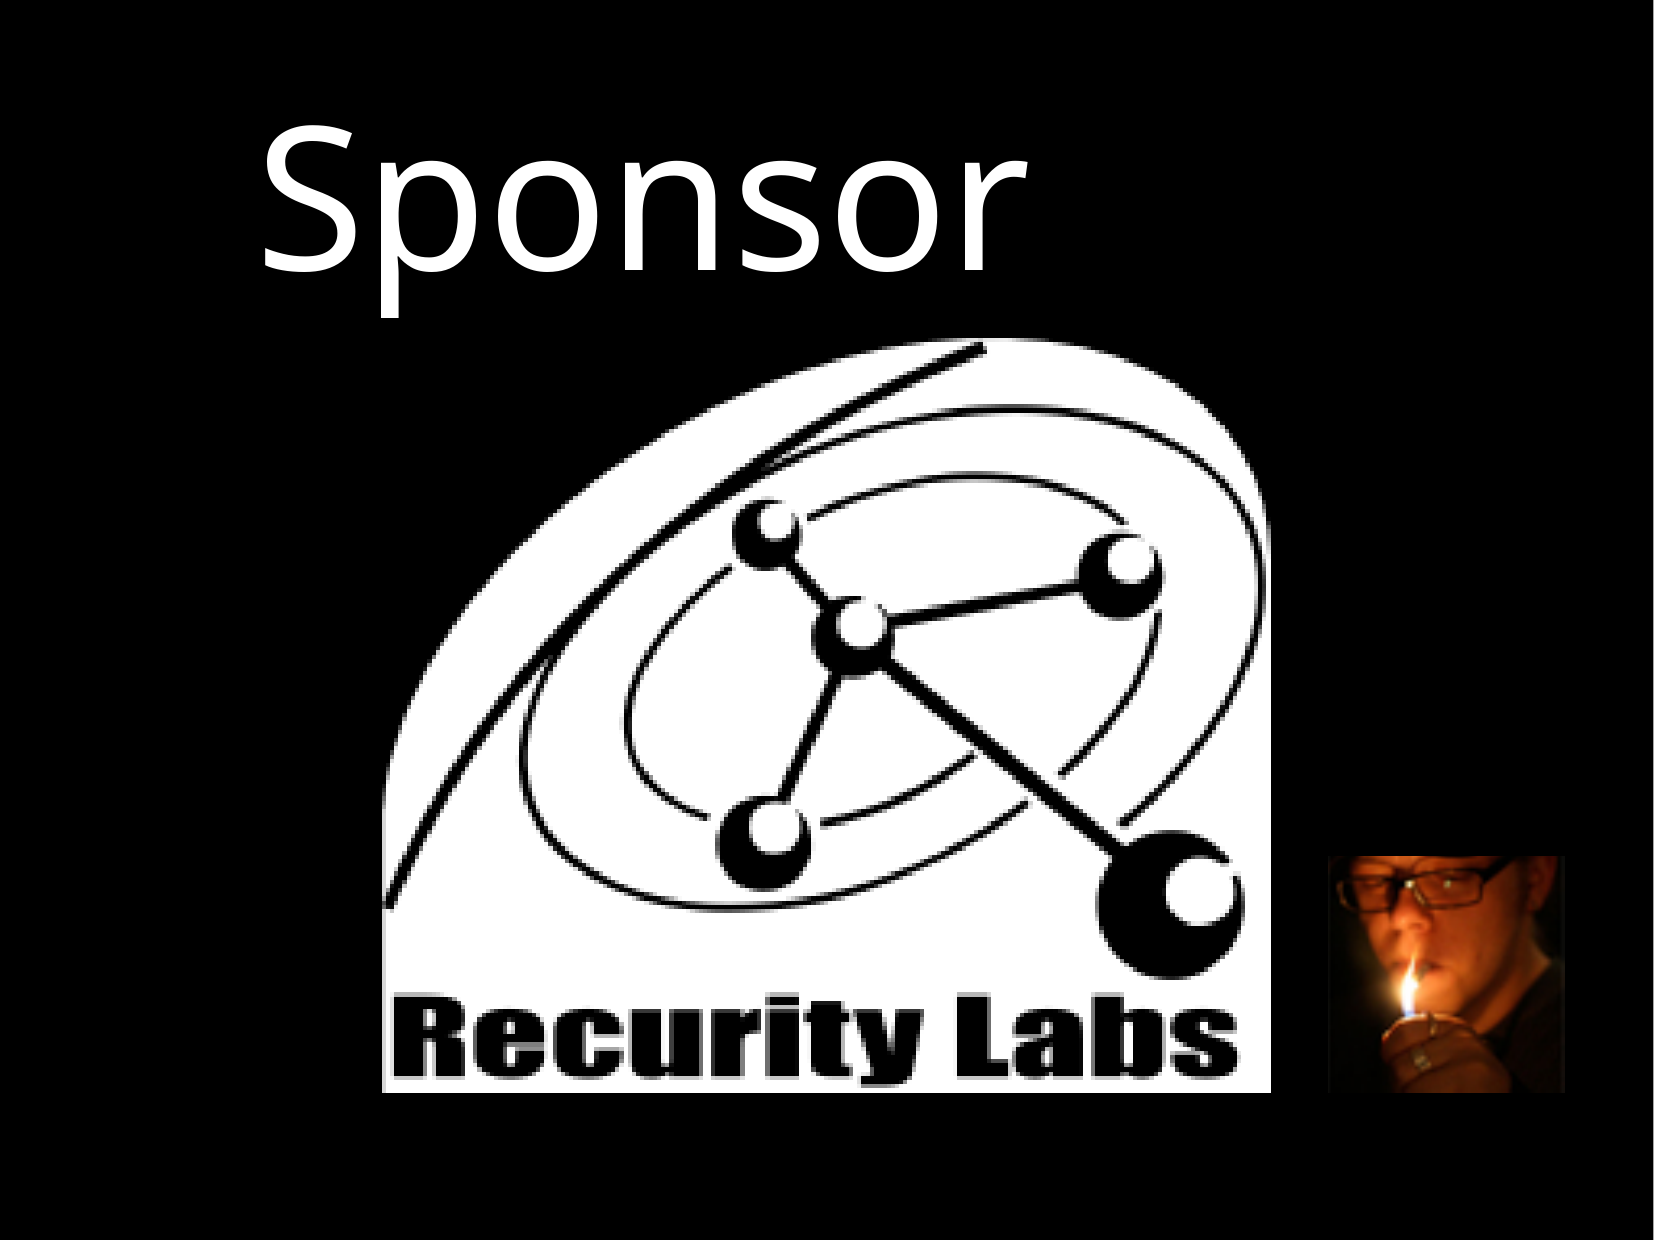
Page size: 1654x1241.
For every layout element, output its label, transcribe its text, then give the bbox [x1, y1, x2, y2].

text_box Sponsor [240, 48, 1414, 263]
picture [382, 338, 1271, 1093]
picture [1328, 856, 1565, 1093]
